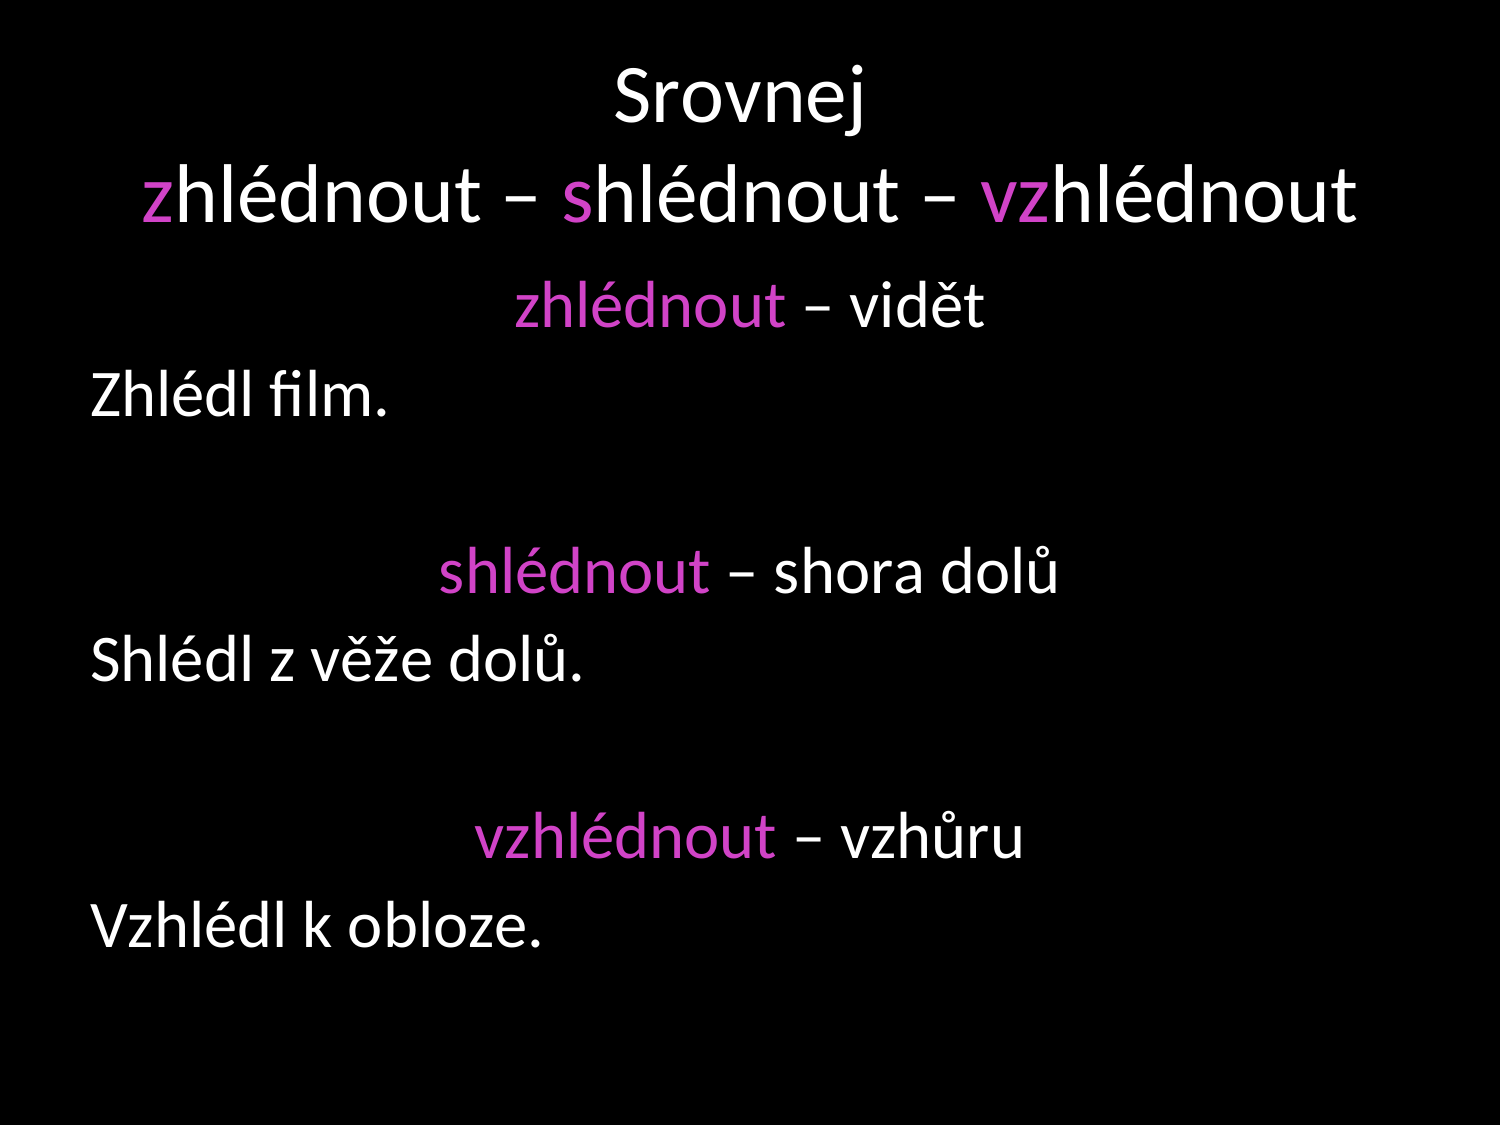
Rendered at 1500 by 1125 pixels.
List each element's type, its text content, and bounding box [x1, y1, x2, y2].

title Srovnej zhlédnout – shlédnout – vzhlédnout [75, 31, 1426, 247]
list zhlédnout – vidět Zhlédl film. shlédnout – shora dolů Shlédl z věže dolů. vzhlédnout – vzhůru Vzhlédl k obloze. [75, 262, 1426, 1006]
